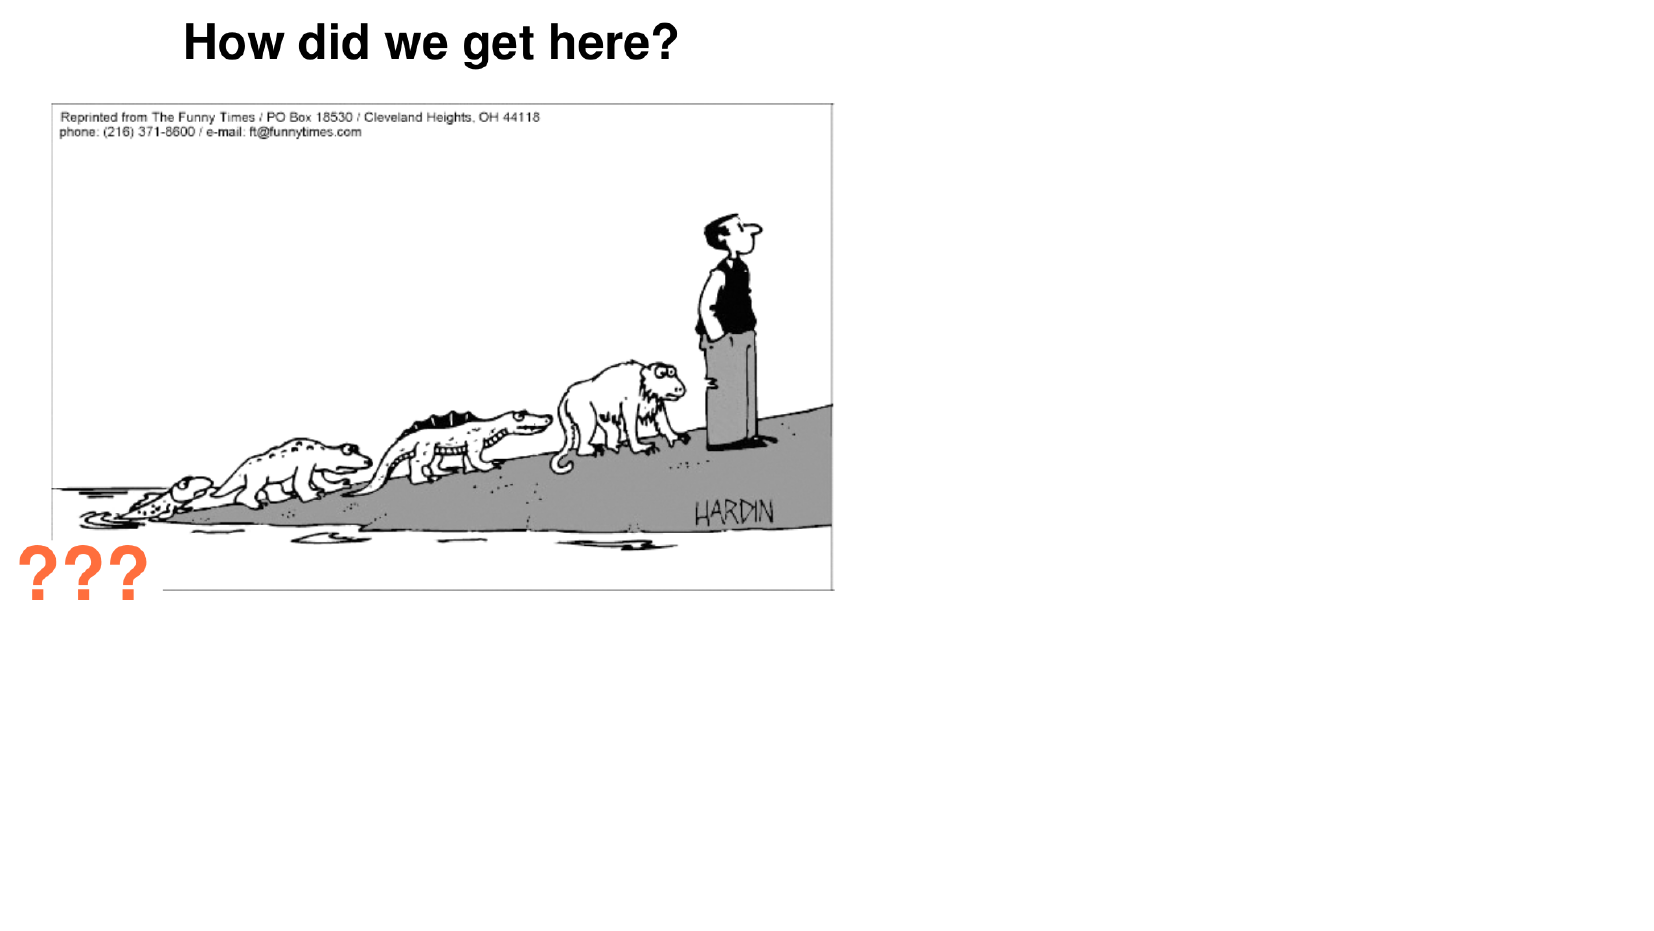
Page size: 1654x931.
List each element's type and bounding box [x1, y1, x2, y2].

picture [12, 8, 854, 614]
